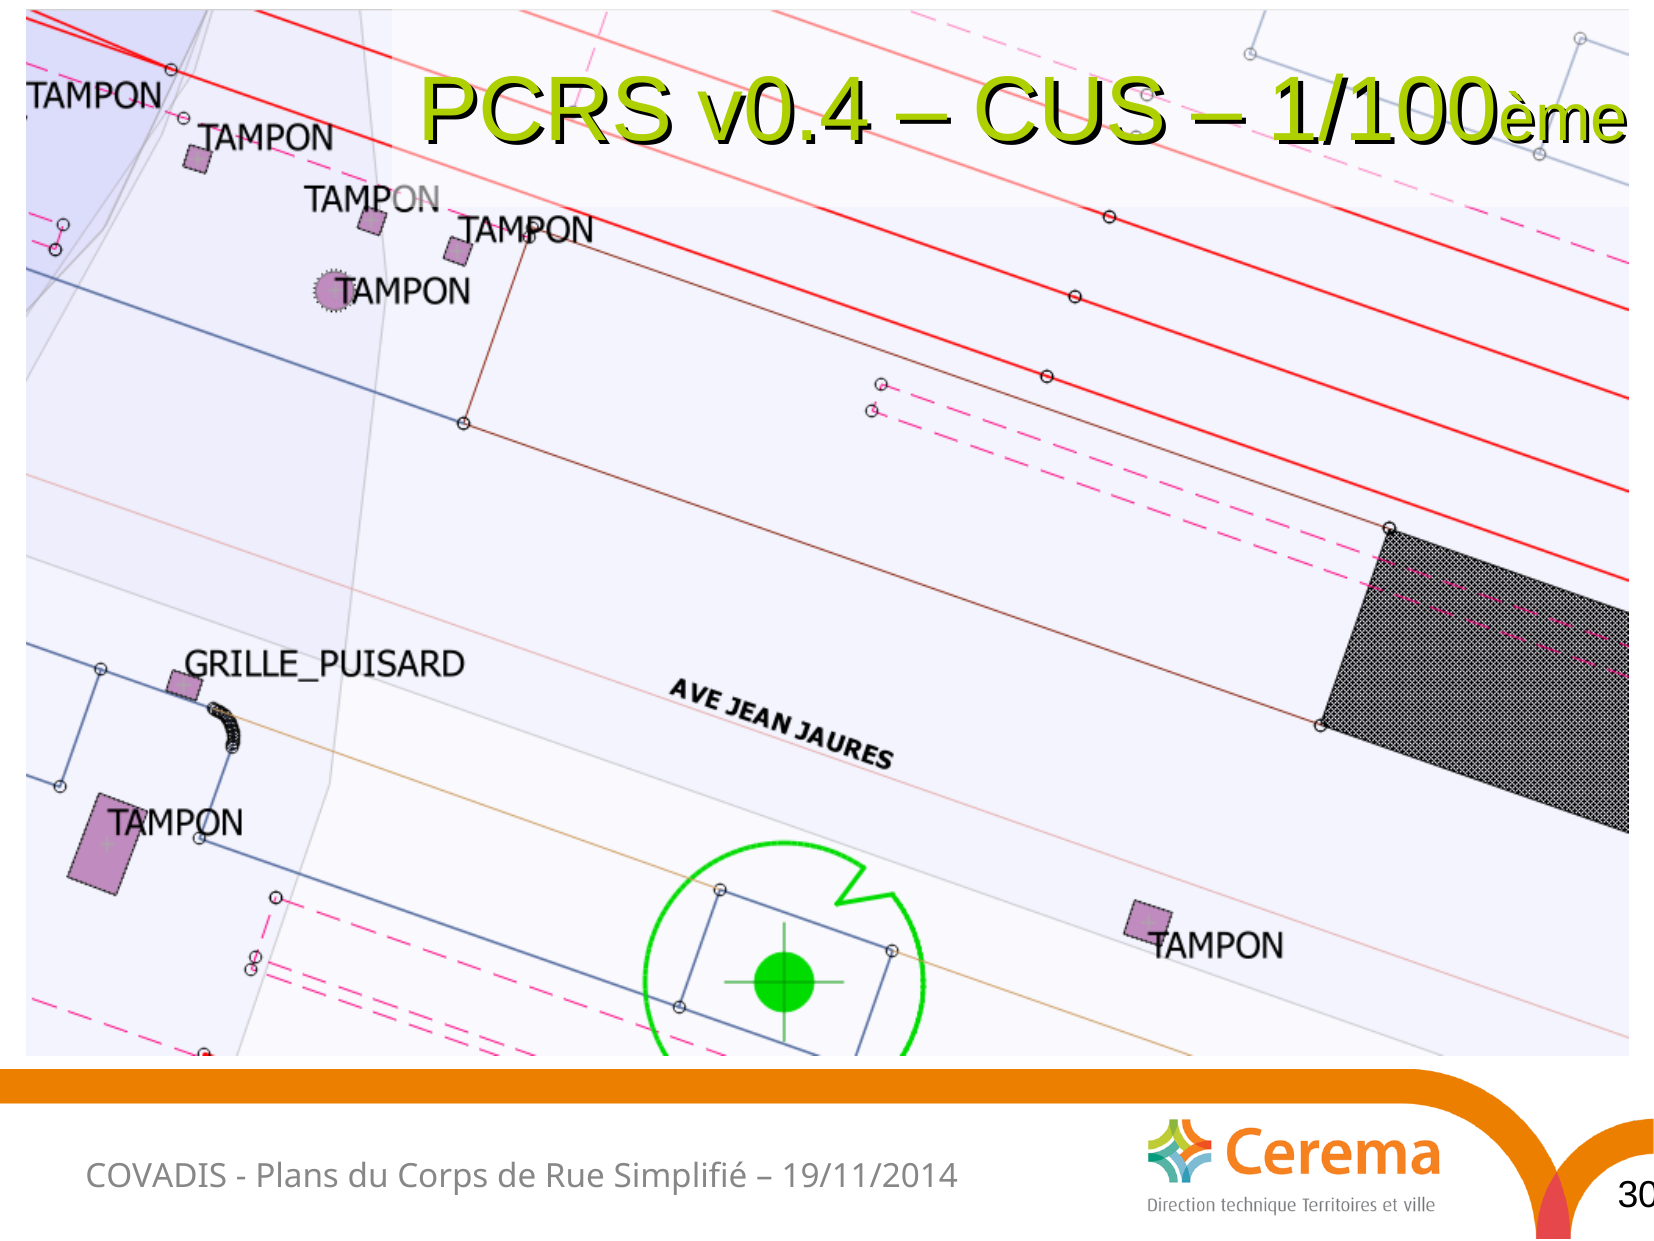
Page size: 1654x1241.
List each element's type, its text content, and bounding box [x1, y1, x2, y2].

picture [1643, 1184, 1654, 1205]
picture [0, 1069, 1654, 1239]
title PCRS v0.4 – CUS – 1/100ème [391, 0, 1654, 208]
picture [26, 9, 1629, 1056]
